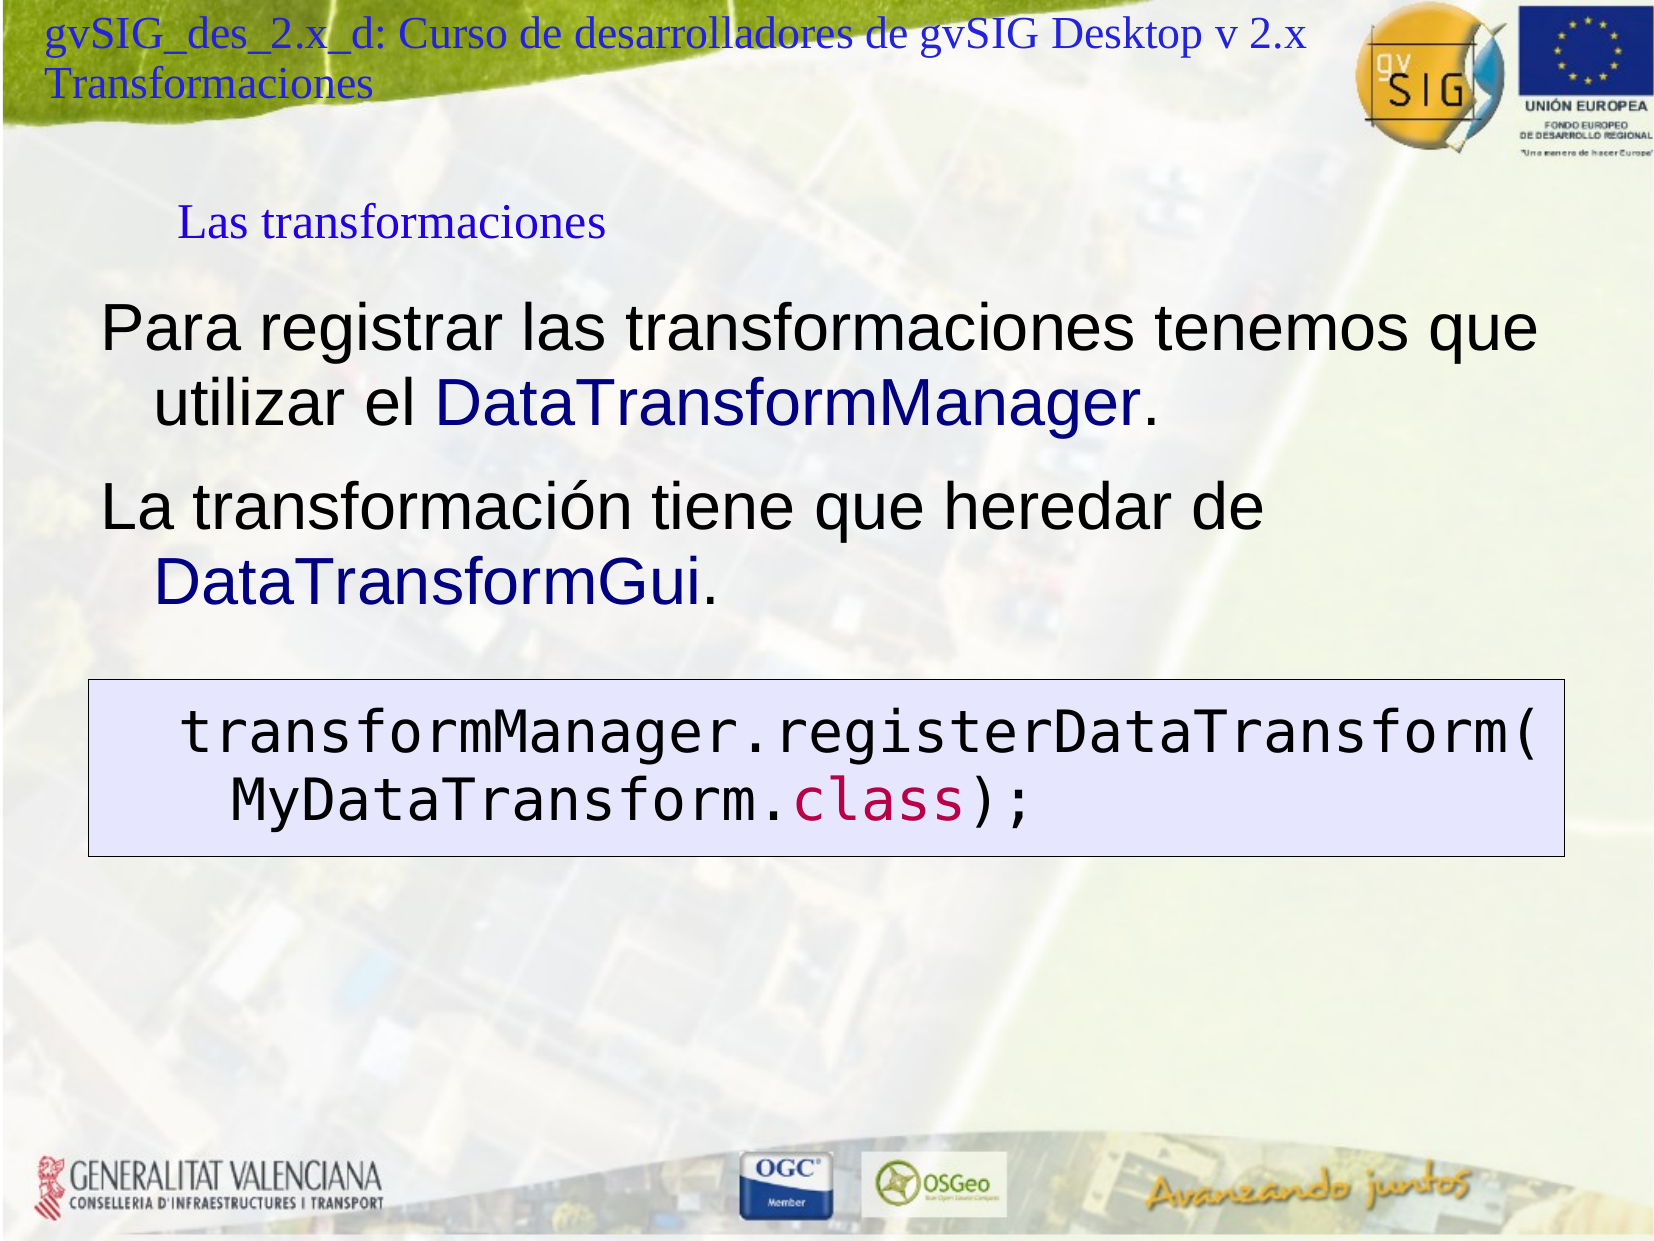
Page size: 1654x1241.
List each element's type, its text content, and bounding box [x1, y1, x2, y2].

text_box [88, 679, 1565, 857]
title Las transformaciones [177, 95, 1329, 290]
picture [2, 0, 1654, 1241]
list Para registrar las transformaciones tenemos que utilizar el DataTransformManager. La transformación tiene que heredar de DataTransformGui. [82, 290, 1571, 931]
text_box transformManager.registerDataTransform( MyDataTransform.class); [160, 698, 1595, 835]
